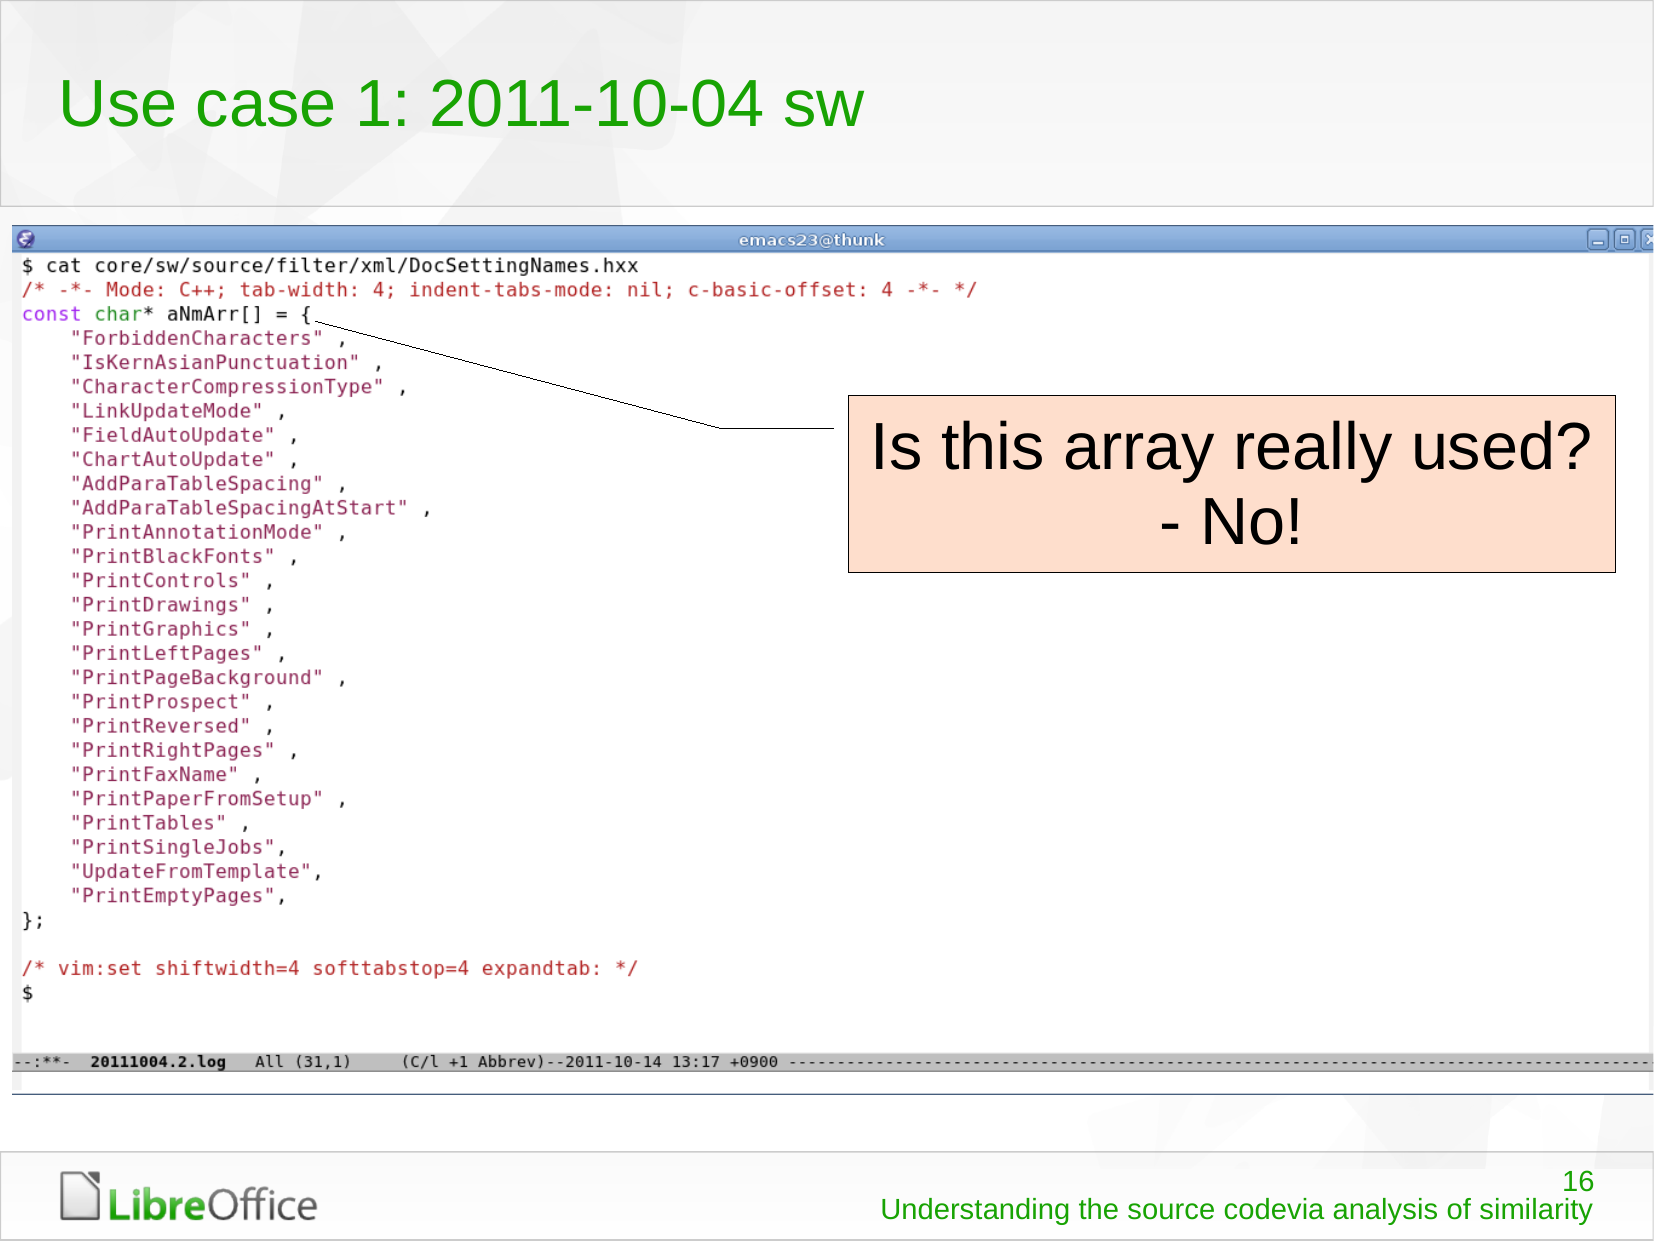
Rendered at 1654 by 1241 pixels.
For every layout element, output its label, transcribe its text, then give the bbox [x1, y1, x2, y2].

title Use case 1: 2011-10-04 sw [59, 29, 1595, 178]
picture [0, 0, 1654, 1169]
picture [41, 1152, 337, 1240]
text_box Is this array really used? - No! [848, 395, 1616, 573]
